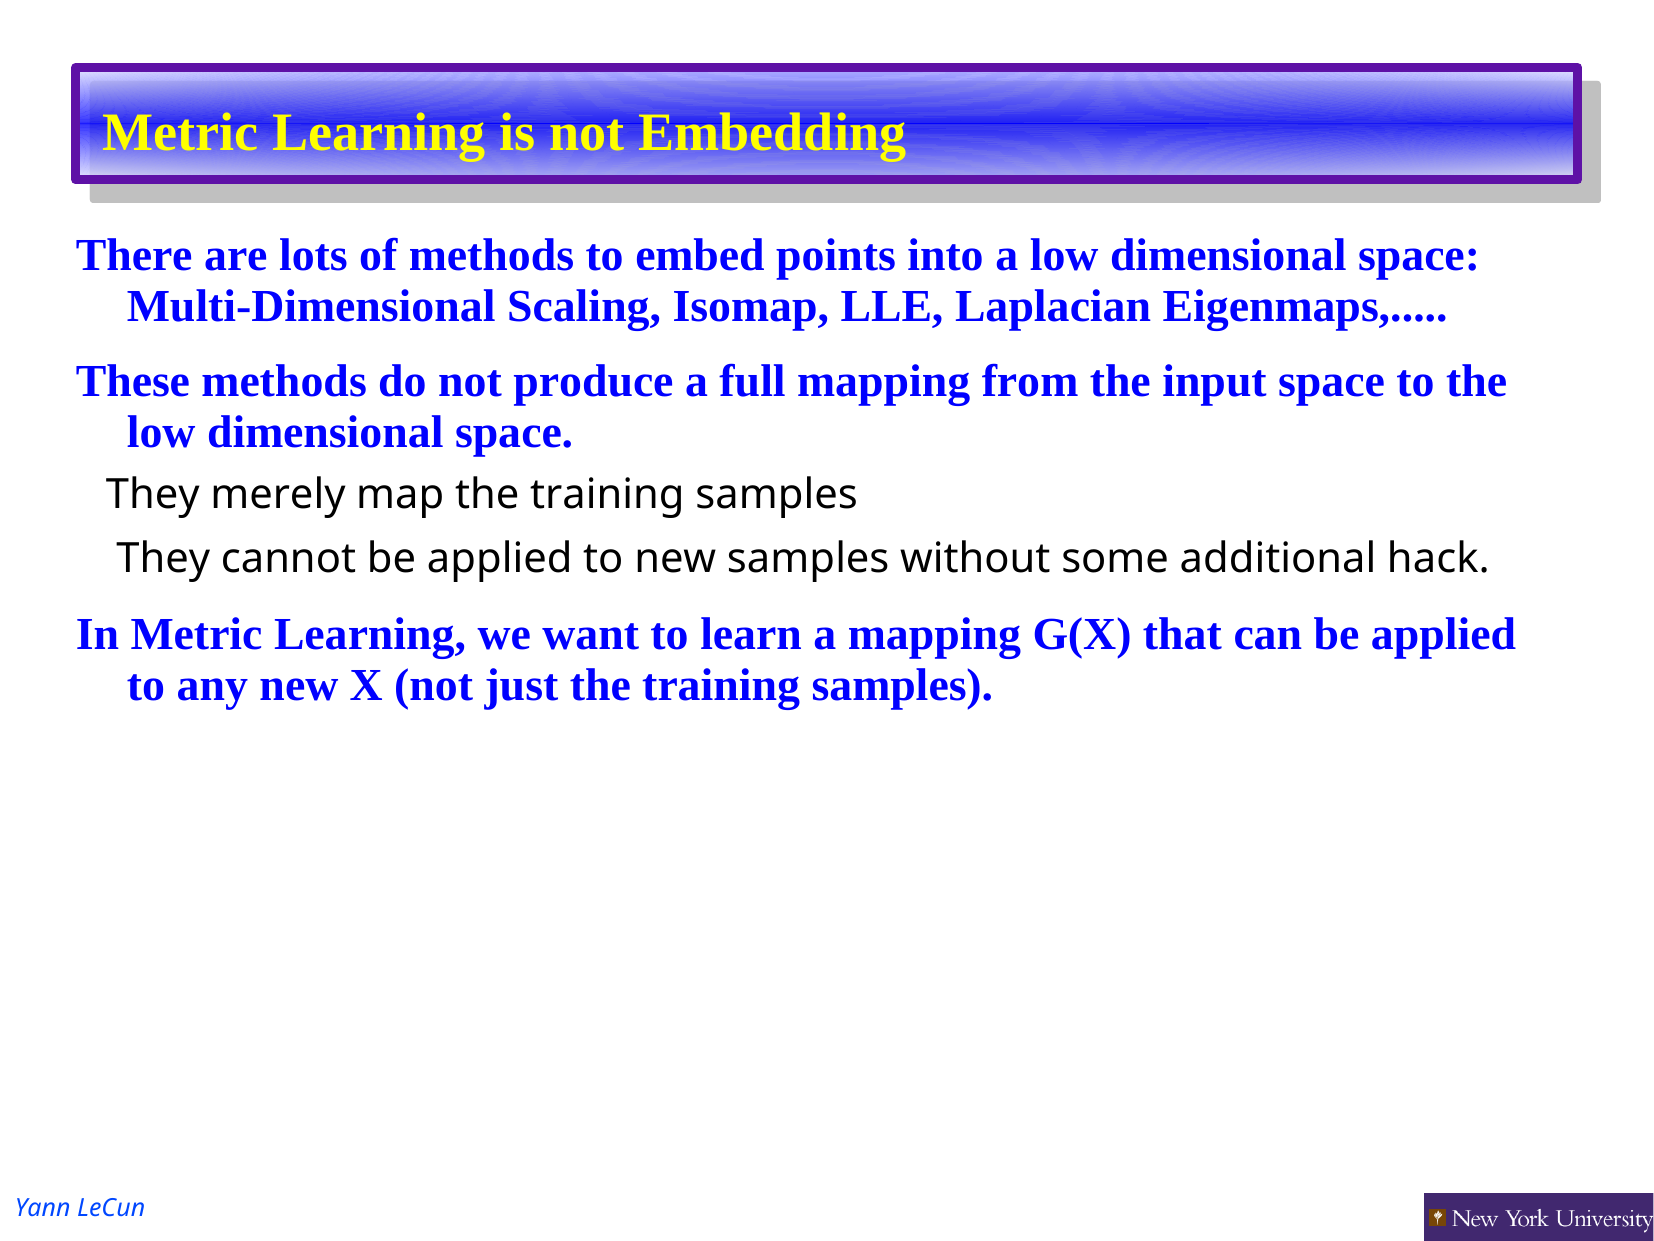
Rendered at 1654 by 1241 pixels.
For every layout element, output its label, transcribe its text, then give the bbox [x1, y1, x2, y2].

picture [1424, 1193, 1654, 1241]
list There are lots of methods to embed points into a low dimensional space: Multi-Dimensional Scaling, Isomap, LLE, Laplacian Eigenmaps,..... These methods do not produce a full mapping from the input space to the low dimensional space. They merely map the training samples They cannot be applied to new samples without some additional hack. In Metric Learning, we want to learn a mapping G(X) that can be applied to any new X (not just the training samples). [75, 229, 1565, 1165]
title Metric Learning is not Embedding [75, 67, 1578, 180]
